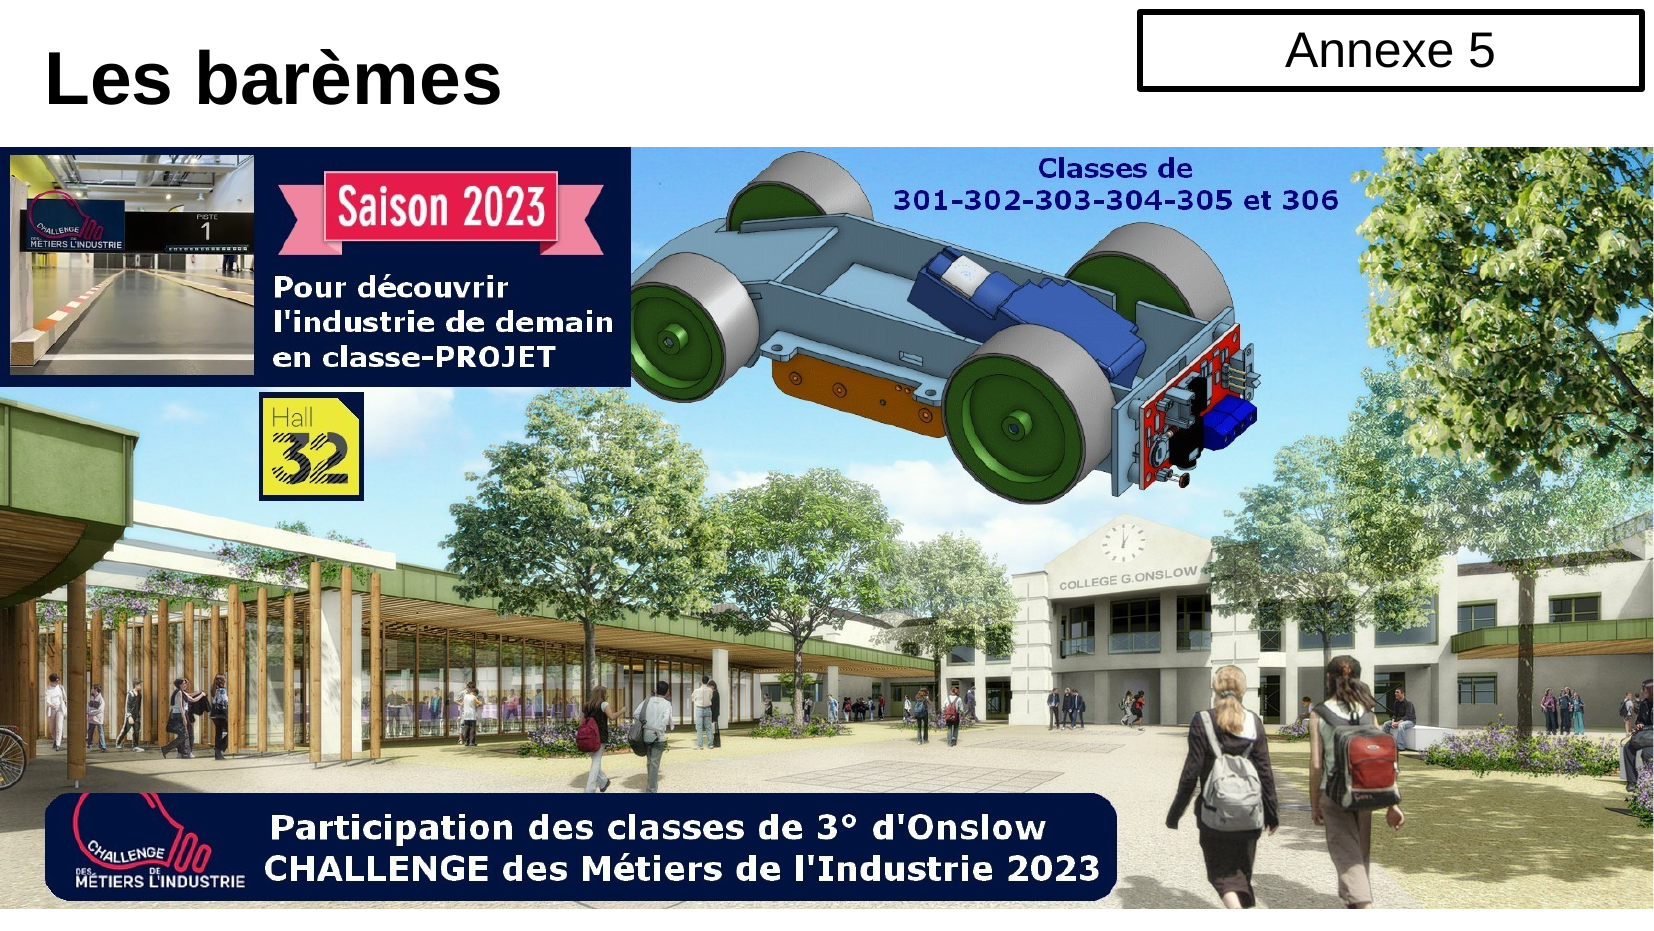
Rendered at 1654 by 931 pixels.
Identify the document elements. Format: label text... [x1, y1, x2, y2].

text_box Les barèmes [29, 29, 1093, 152]
picture [0, 147, 1654, 909]
text_box Annexe 5 [1139, 11, 1642, 89]
